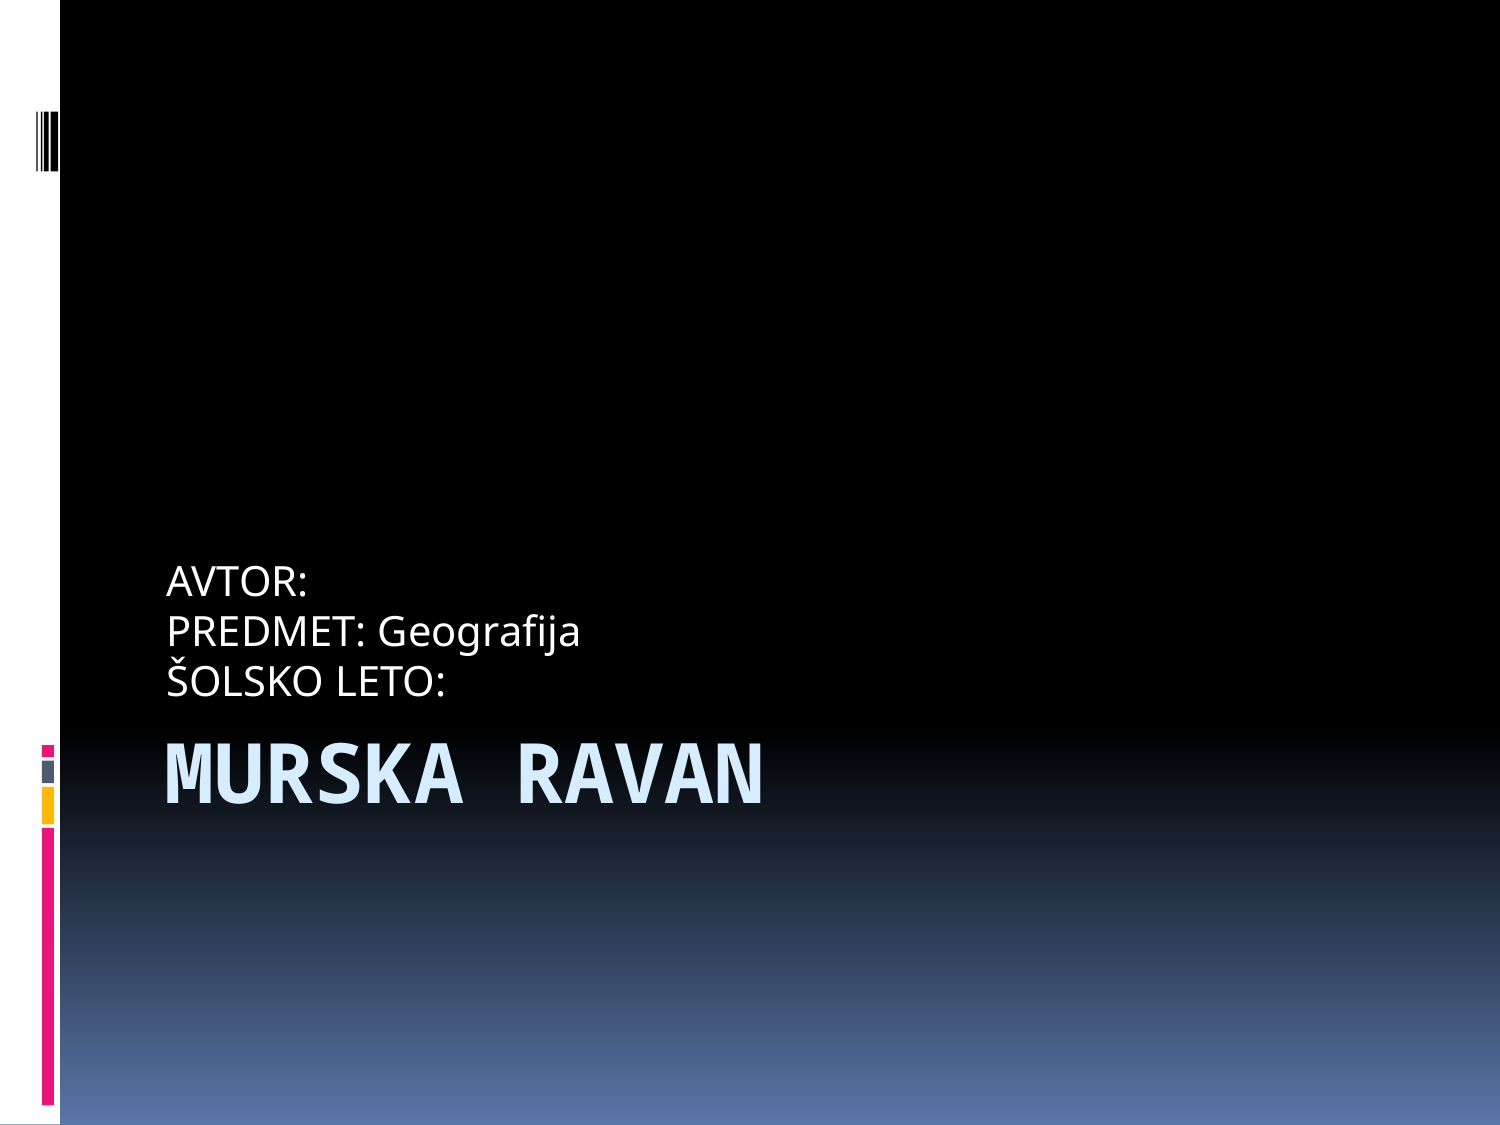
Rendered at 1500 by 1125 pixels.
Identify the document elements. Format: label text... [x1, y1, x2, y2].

title MURSKA RAVAN [150, 713, 1425, 1037]
subtitle AVTOR: PREDMET: Geografija ŠOLSKO LETO: [150, 465, 1425, 713]
